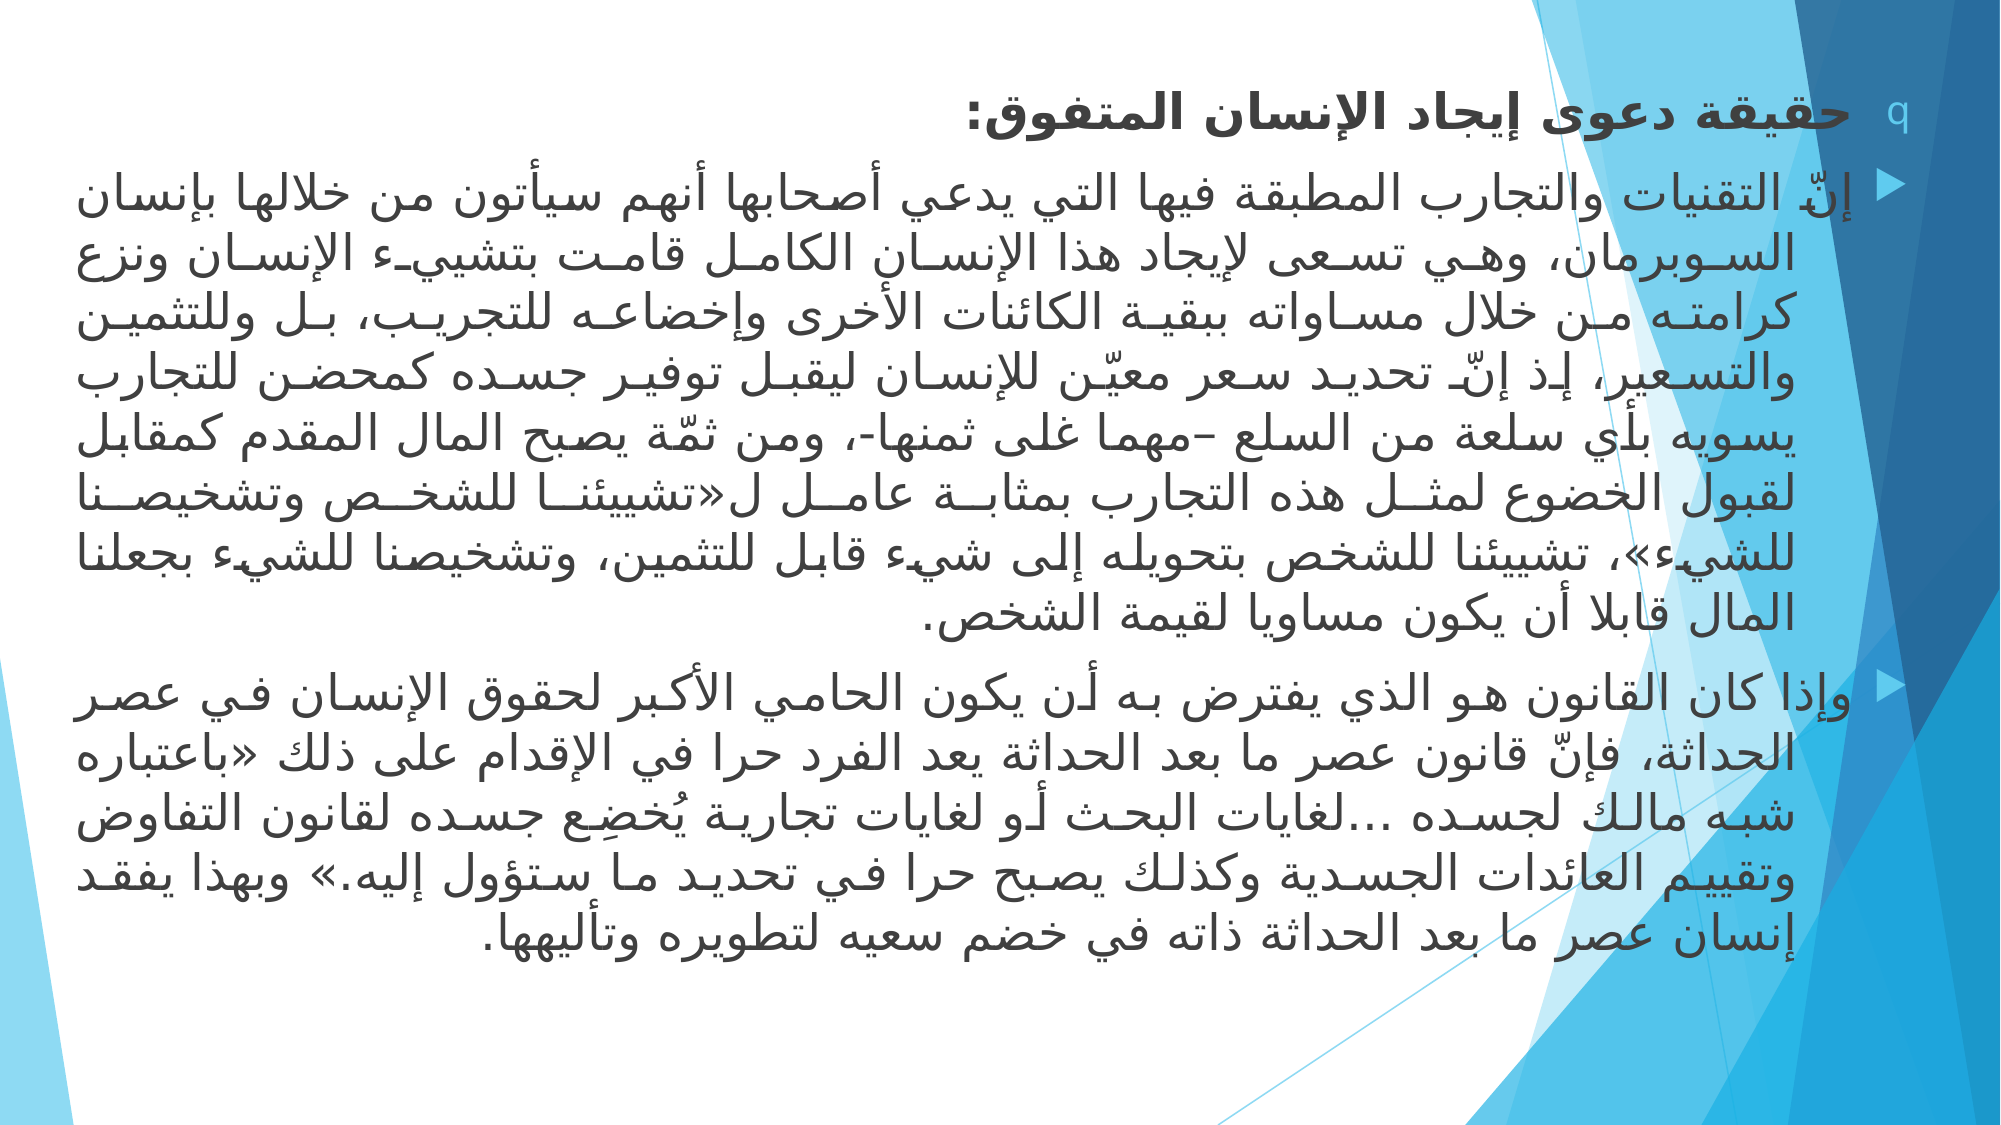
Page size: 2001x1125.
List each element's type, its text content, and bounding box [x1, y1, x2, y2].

list حقيقة دعوى إيجاد الإنسان المتفوق: إنّ التقنيات والتجارب المطبقة فيها التي يدعي أصحابها أنهم سيأتون من خلالها بإنسان السوبرمان، وهي تسعى لإيجاد هذا الإنسان الكامل قامت بتشييء الإنسان ونزع كرامته من خلال مساواته ببقية الكائنات الأخرى وإخضاعه للتجريب، بل وللتثمين والتسعير، إذ إنّ تحديد سعر معيّن للإنسان ليقبل توفير جسده كمحضن للتجارب يسويه بأي سلعة من السلع –مهما غلى ثمنها-، ومن ثمّة يصبح المال المقدم كمقابل لقبول الخضوع لمثل هذه التجارب بمثابة عامل ل«تشييئنا للشخص وتشخيصنا للشيء»، تشييئنا للشخص بتحويله إلى شيء قابل للتثمين، وتشخيصنا للشيء بجعلنا المال قابلا أن يكون مساويا لقيمة الشخص. وإذا كان القانون هو الذي يفترض به أن يكون الحامي الأكبر لحقوق الإنسان في عصر الحداثة، فإنّ قانون عصر ما بعد الحداثة يعد الفرد حرا في الإقدام على ذلك «باعتباره شبه مالك لجسده ...لغايات البحث أو لغايات تجارية يُخضِع جسده لقانون التفاوض وتقييم العائدات الجسدية وكذلك يصبح حرا في تحديد ما ستؤول إليه.» وبهذا يفقد إنسان عصر ما بعد الحداثة ذاته في خضم سعيه لتطويره وتأليهها. [60, 71, 1926, 1051]
